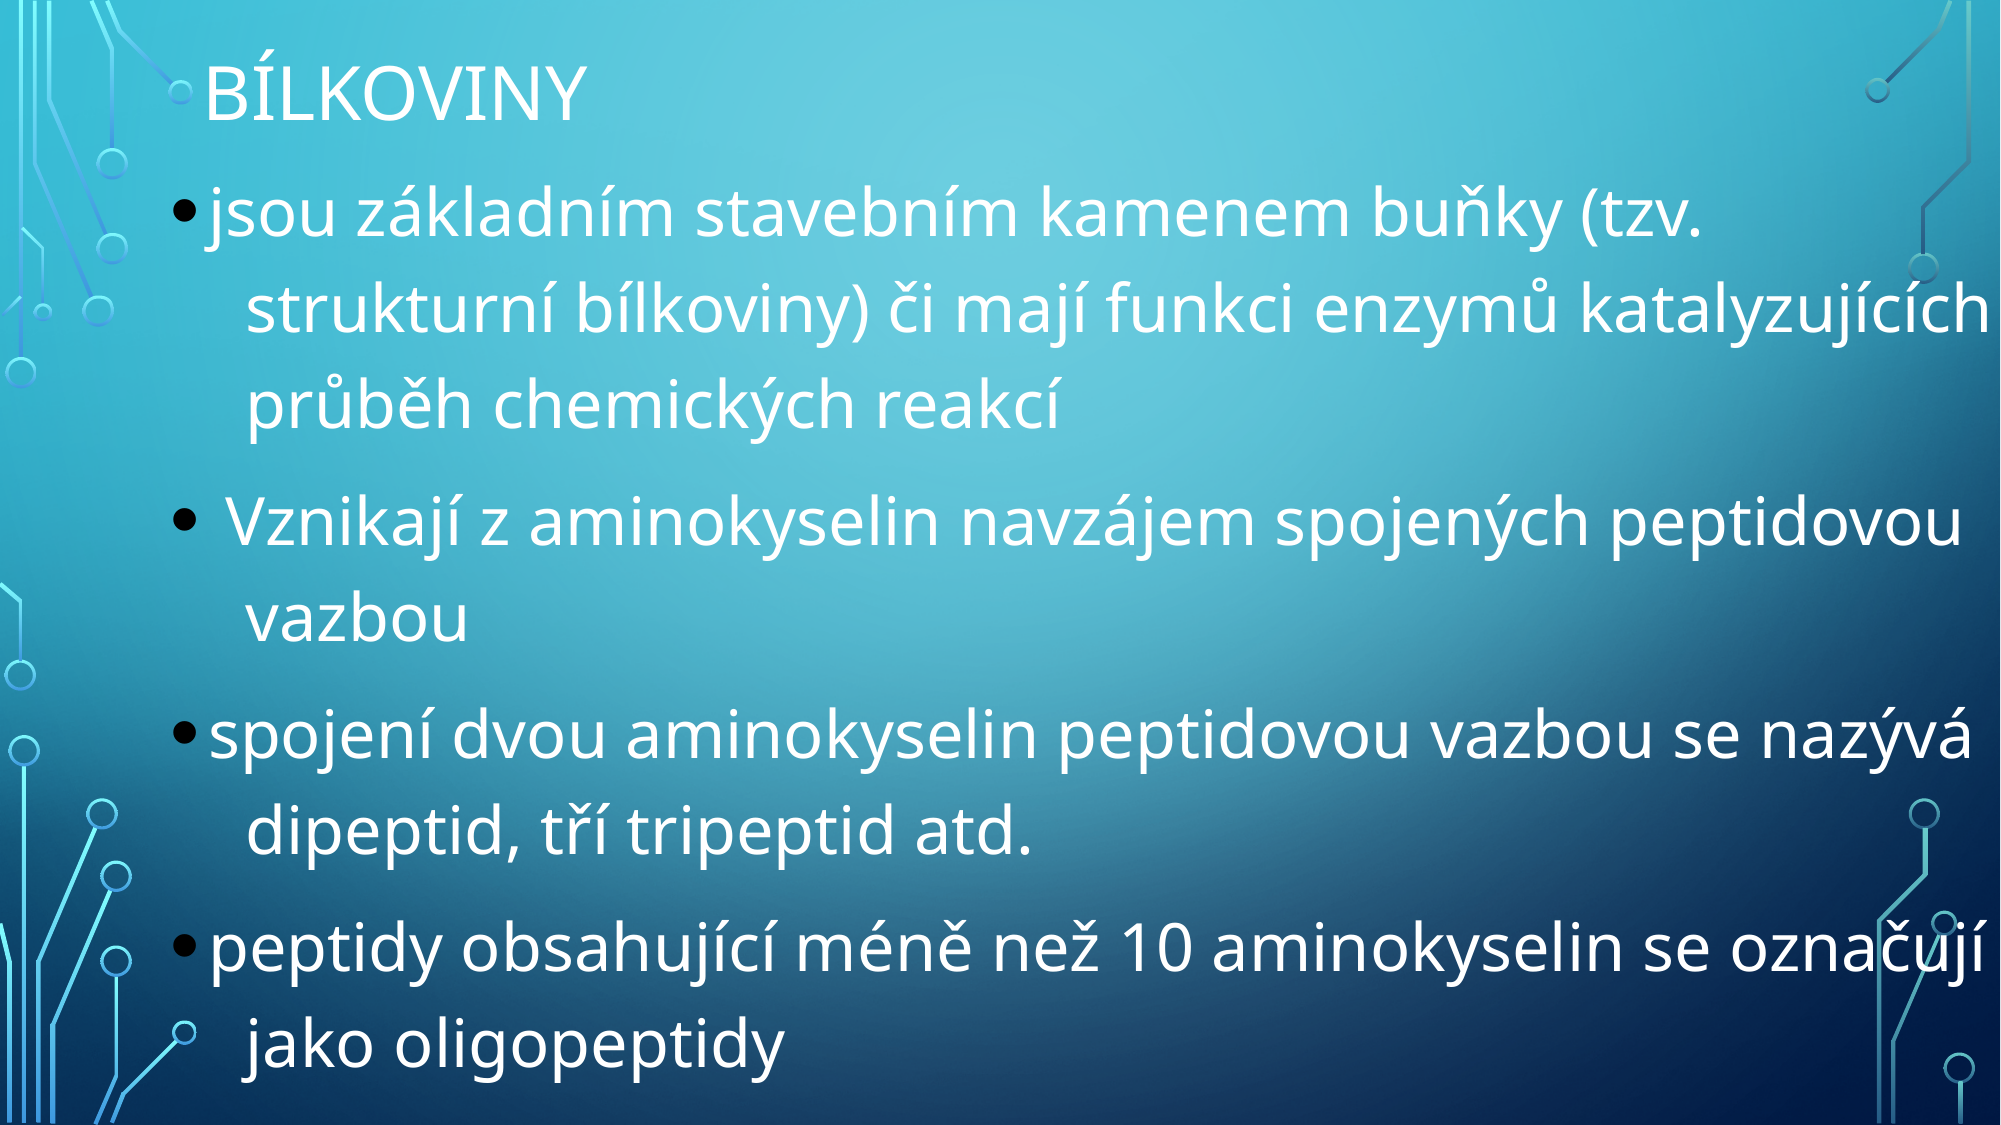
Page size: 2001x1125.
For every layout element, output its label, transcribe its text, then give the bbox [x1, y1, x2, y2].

list jsou základním stavebním kamenem buňky (tzv. strukturní bílkoviny) či mají funkci enzymů katalyzujících průběh chemických reakcí Vznikají z aminokyselin navzájem spojených peptidovou vazbou spojení dvou aminokyselin peptidovou vazbou se nazývá dipeptid, tří tripeptid atd. peptidy obsahující méně než 10 aminokyselin se označují jako oligopeptidy [155, 145, 2000, 1099]
title Bílkoviny [187, 14, 1813, 145]
